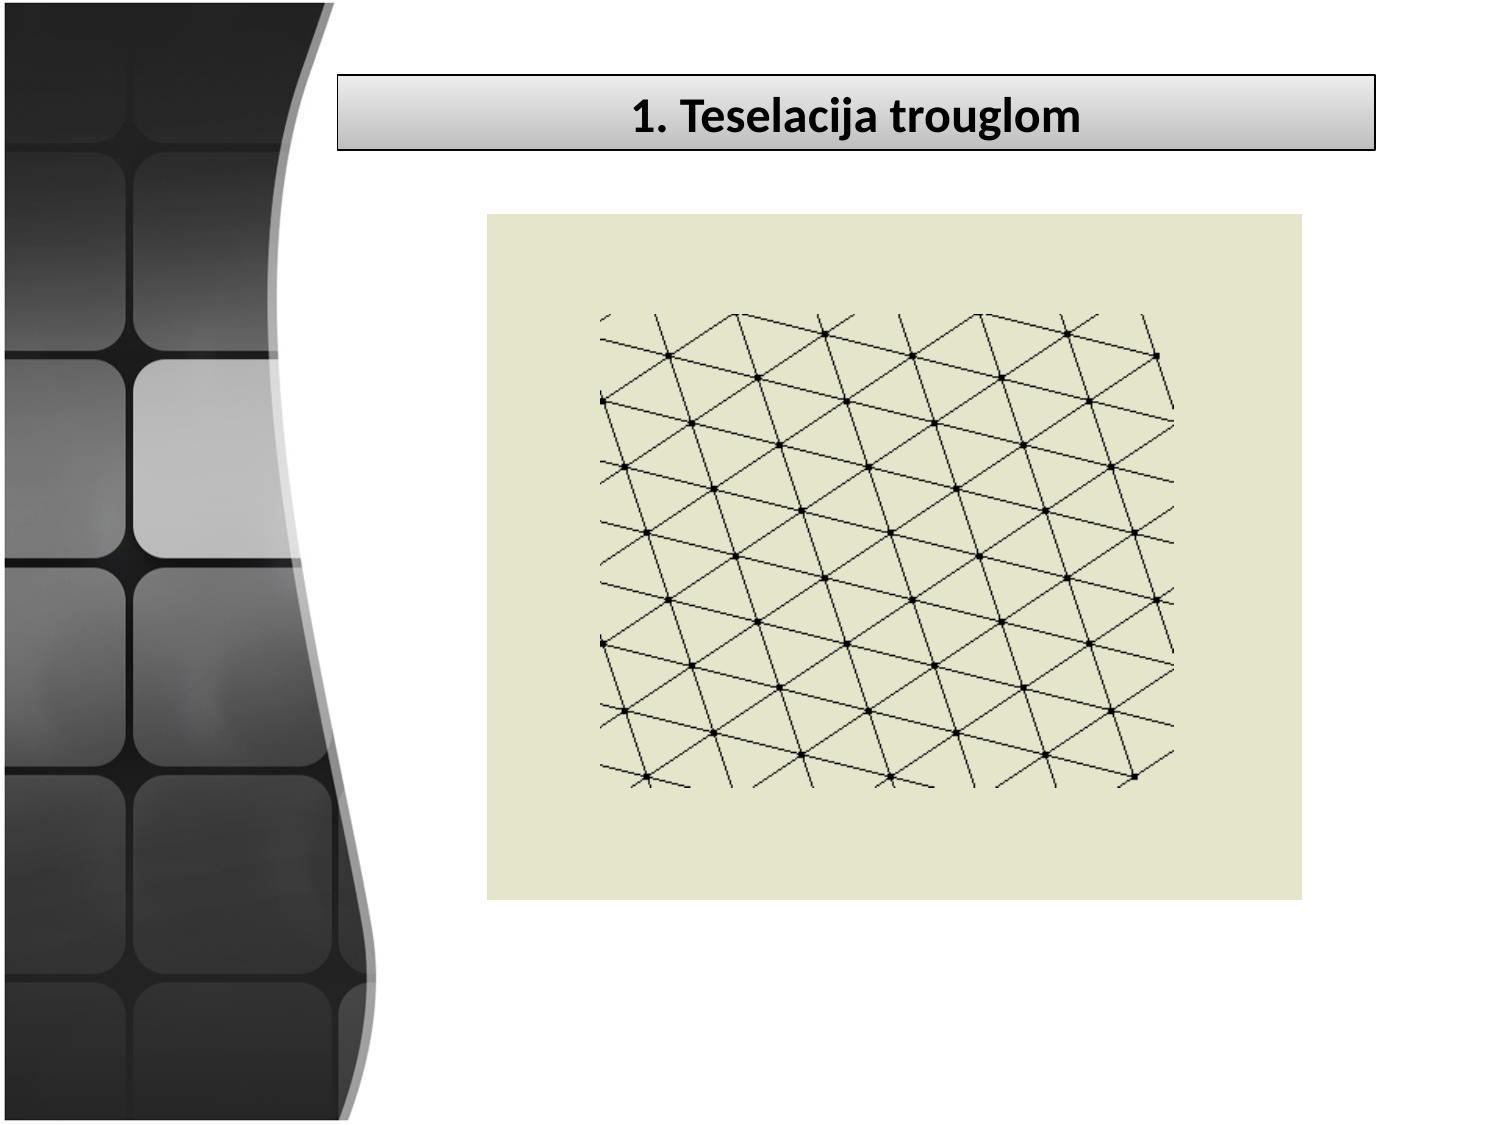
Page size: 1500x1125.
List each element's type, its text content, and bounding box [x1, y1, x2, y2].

text_box 1. Teselacija trouglom [337, 74, 1375, 150]
picture [0, 0, 1500, 1125]
